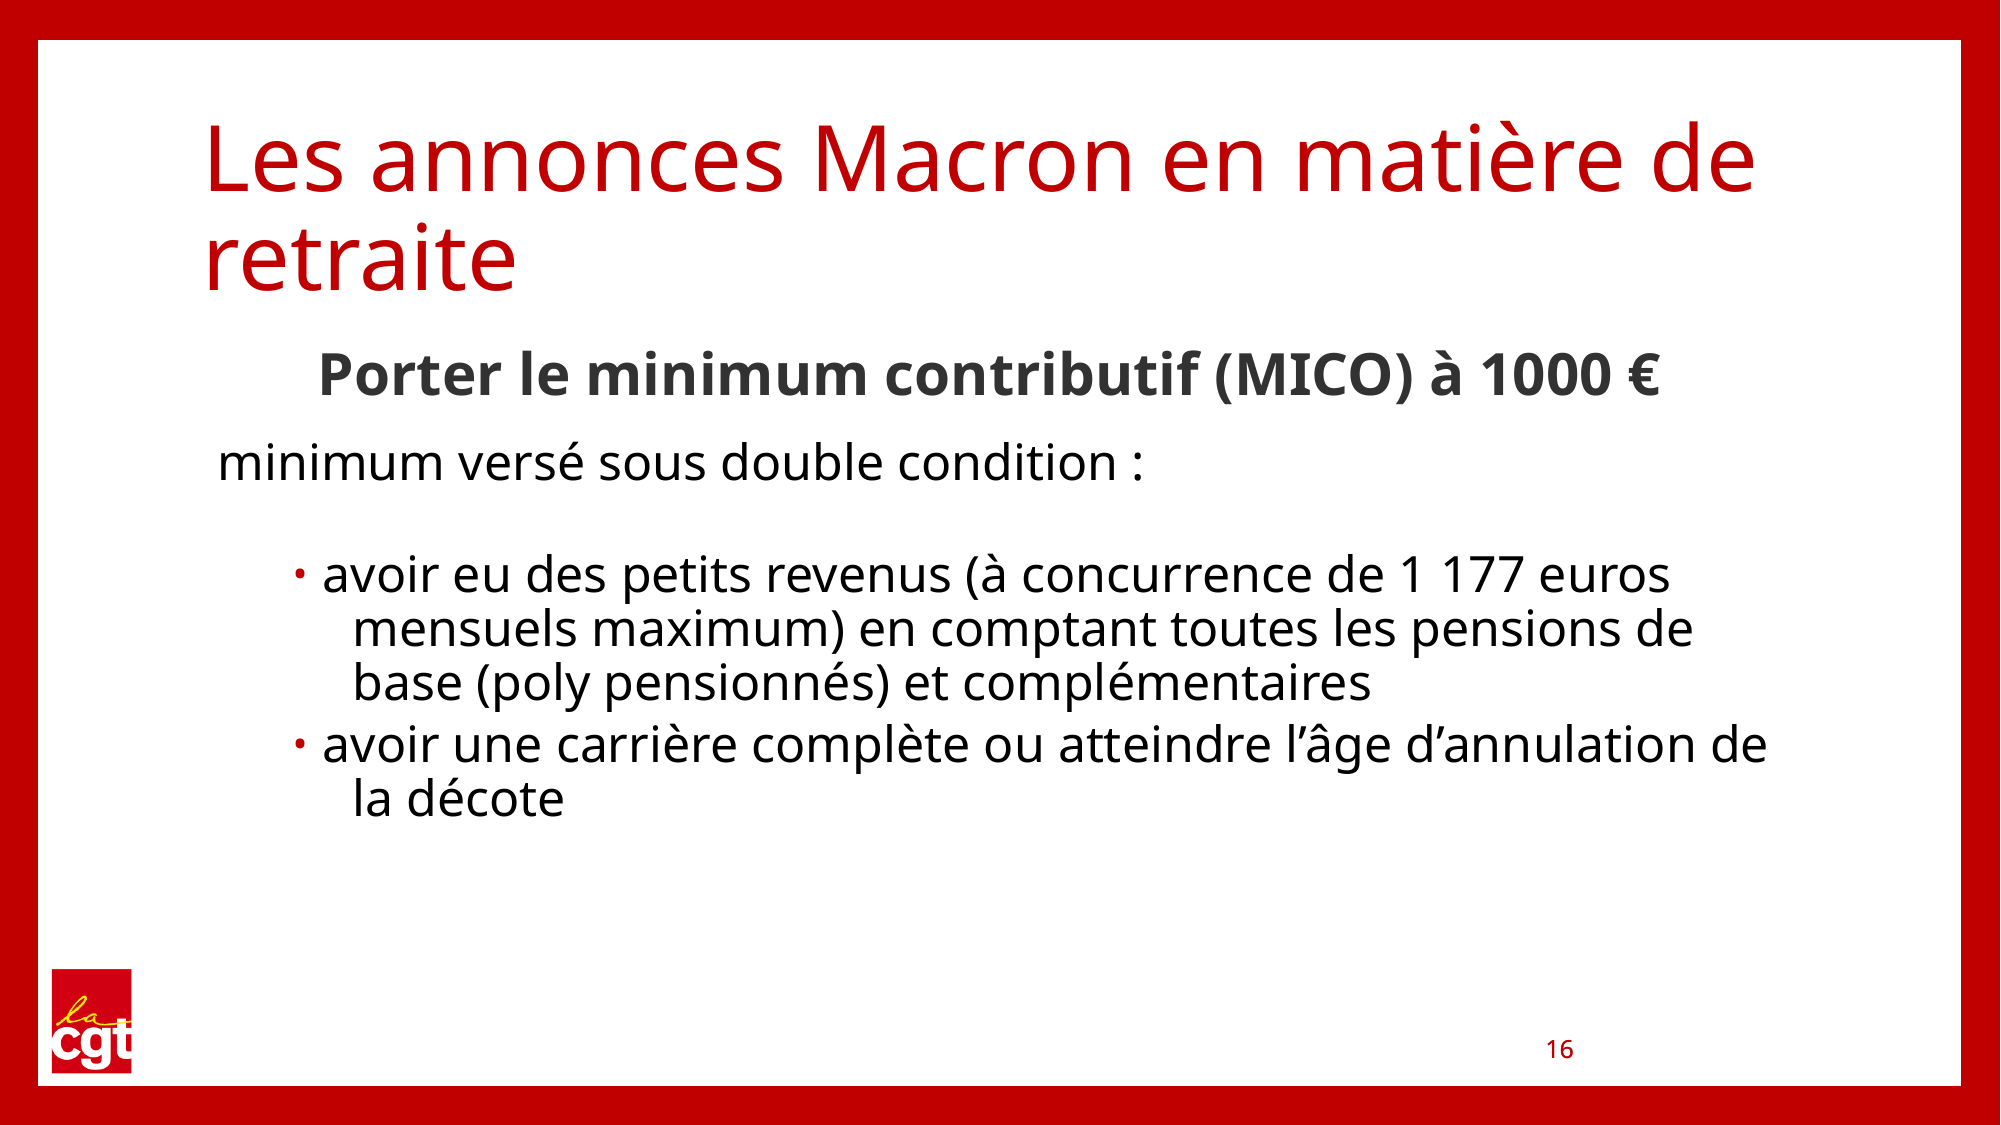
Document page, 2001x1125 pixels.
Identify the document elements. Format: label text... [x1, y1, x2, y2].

list Porter le minimum contributif (MICO) à 1000 € minimum versé sous double condition : avoir eu des petits revenus (à concurrence de 1 177 euros mensuels maximum) en comptant toutes les pensions de base (poly pensionnés) et complémentaires avoir une carrière complète ou atteindre l’âge d’annulation de la décote [187, 337, 1808, 1000]
title Les annonces Macron en matière de retraite [187, 99, 1808, 323]
text_box [1530, 1020, 1811, 1081]
